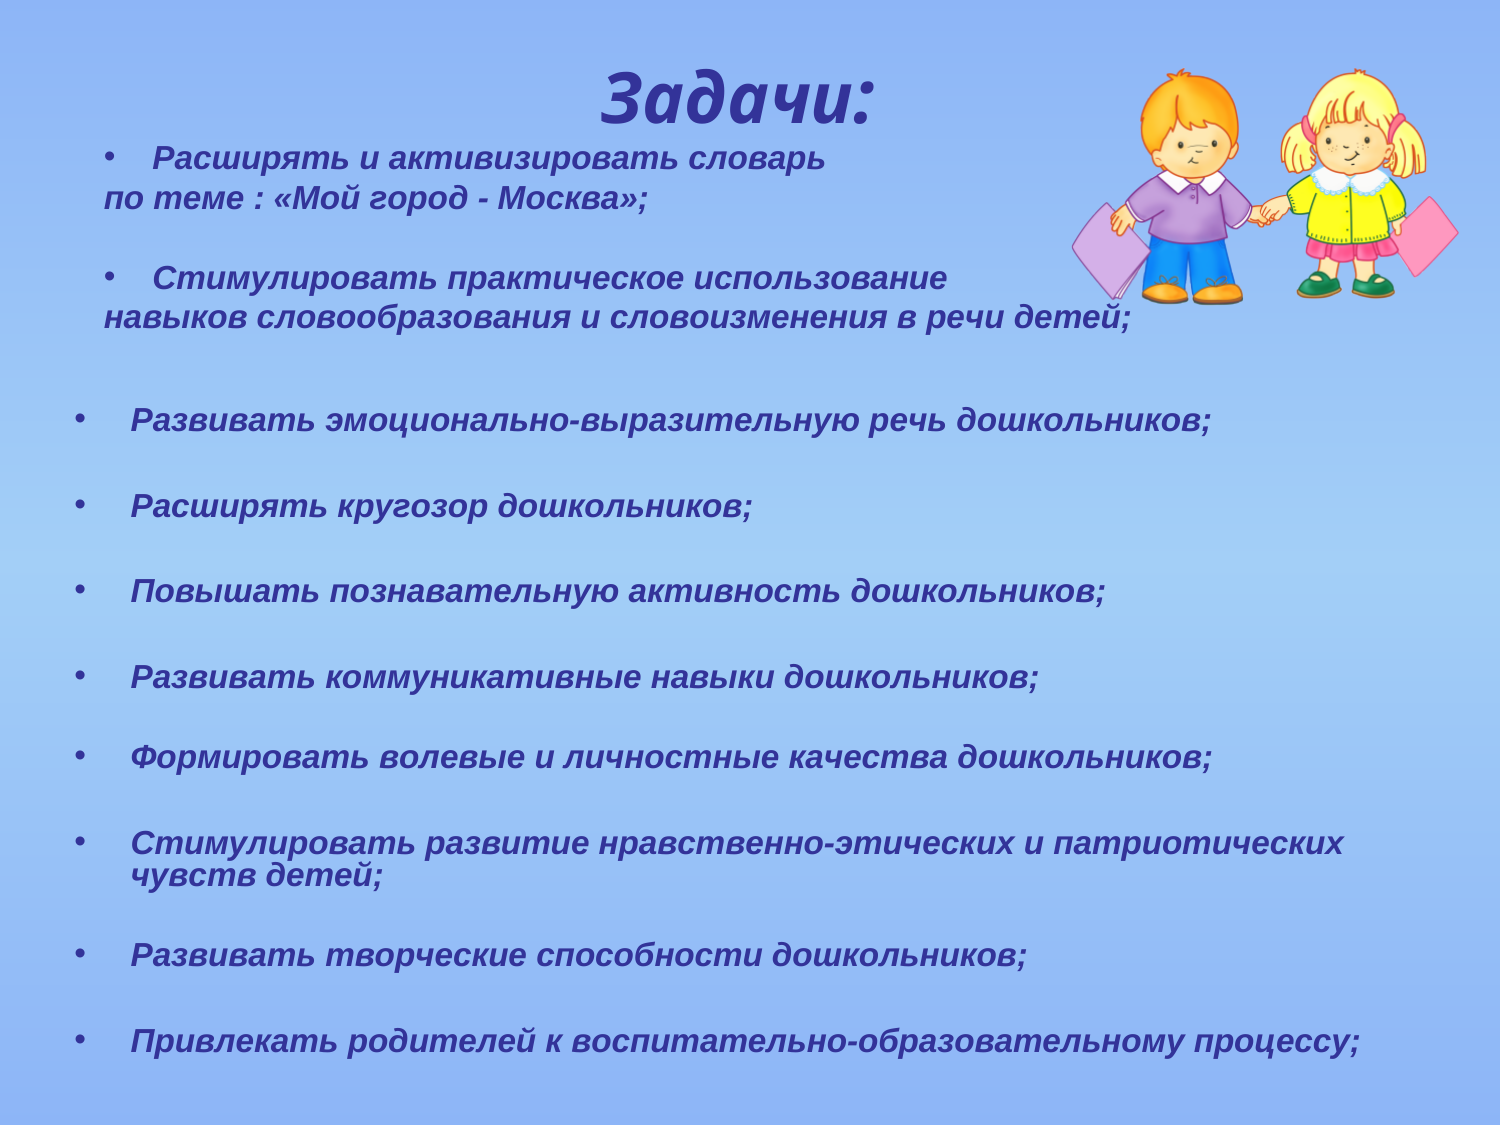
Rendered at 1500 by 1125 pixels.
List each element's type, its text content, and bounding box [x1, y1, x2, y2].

text_box Расширять и активизировать словарь по теме : «Мой город - Москва»; Стимулировать практическое использование навыков словообразования и словоизменения в речи детей; [88, 128, 1175, 384]
list Развивать эмоционально-выразительную речь дошкольников; Расширять кругозор дошкольников; Повышать познавательную активность дошкольников; Развивать коммуникативные навыки дошкольников; Формировать волевые и личностные качества дошкольников; Стимулировать развитие нравственно-этических и патриотических чувств детей; Развивать творческие способности дошкольников; Привлекать родителей к воспитательно-образовательному процессу; [59, 365, 1441, 1086]
picture [1065, 39, 1462, 336]
title Задачи: [523, 59, 953, 128]
